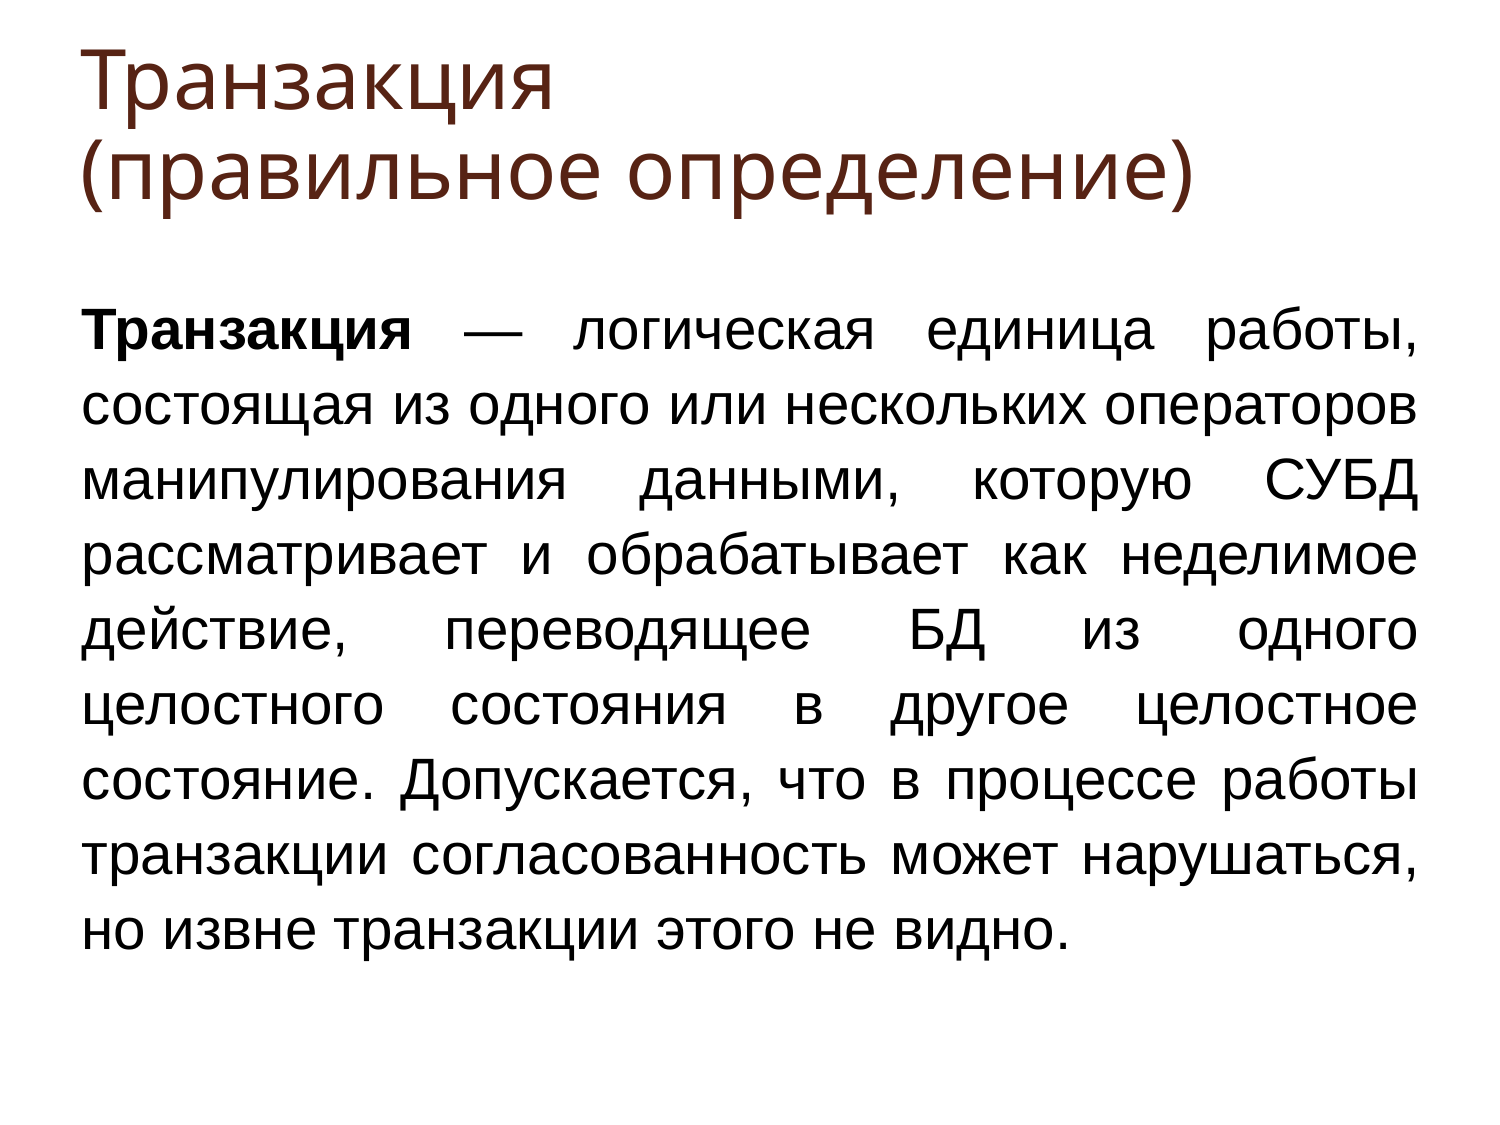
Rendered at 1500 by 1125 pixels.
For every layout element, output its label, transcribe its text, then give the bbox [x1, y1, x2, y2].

title Транзакция (правильное определение) [64, 19, 1312, 237]
list Транзакция — логическая единица работы, состоящая из одного или нескольких операторов манипулирования данными, которую СУБД рассматривает и обрабатывает как неделимое действие, переводящее БД из одного целостного состояния в другое целостное состояние. Допускается, что в процессе работы транзакции согласованность может нарушаться, но извне транзакции этого не видно. [53, 278, 1436, 1063]
